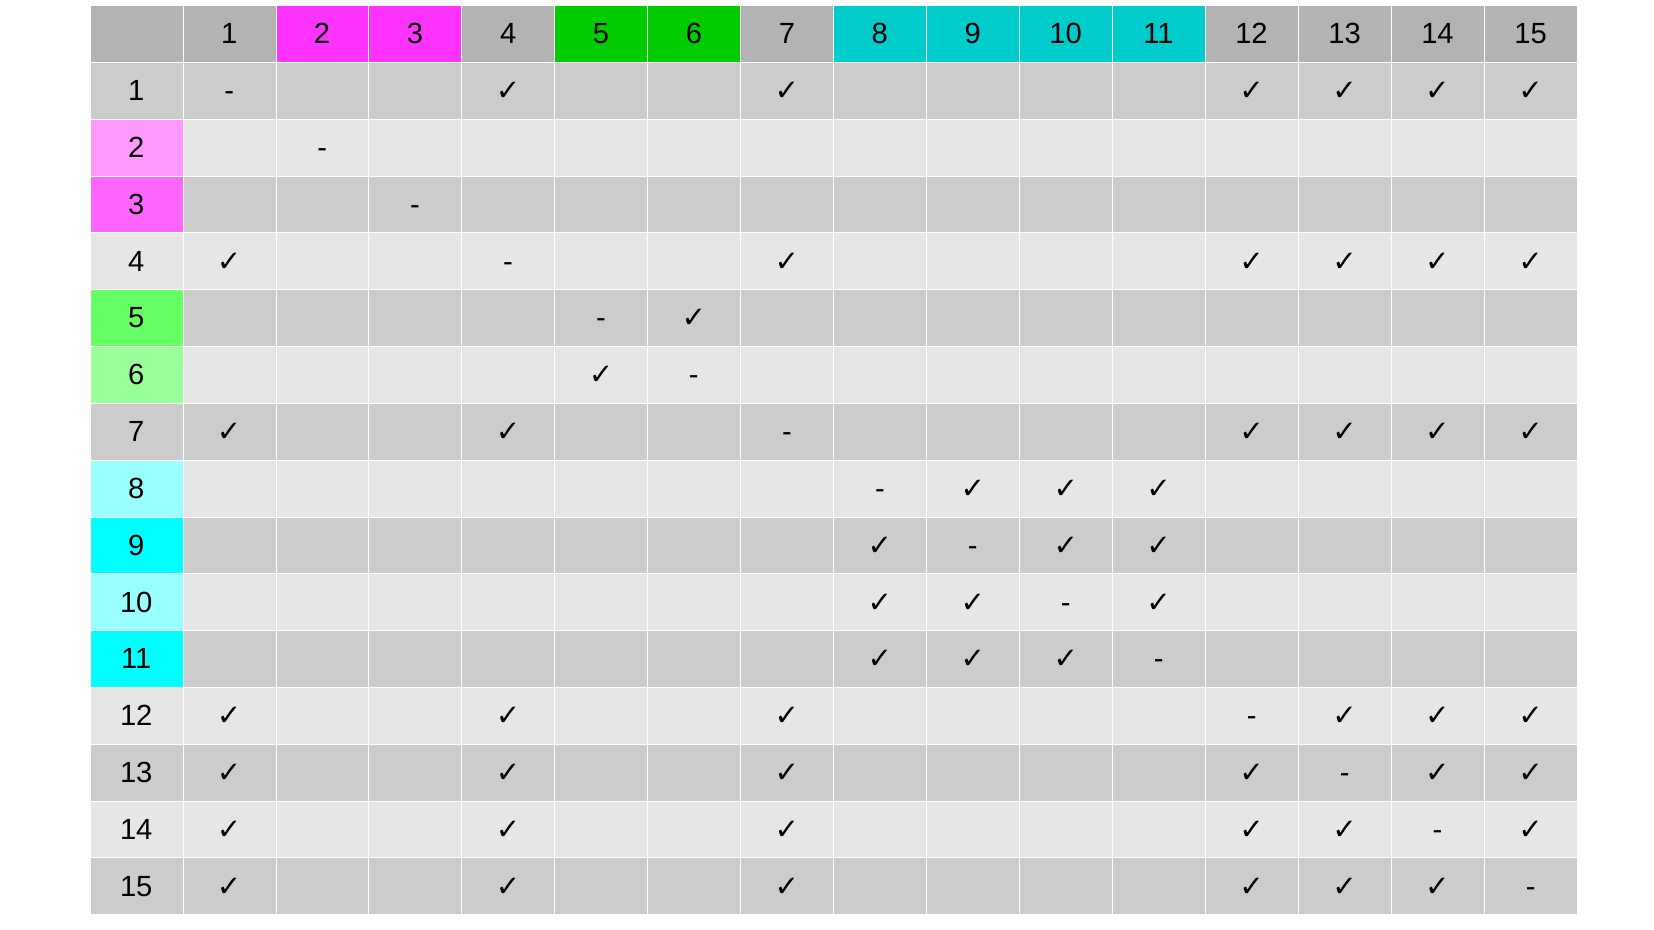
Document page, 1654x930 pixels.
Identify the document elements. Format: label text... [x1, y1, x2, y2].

table_cell [1113, 120, 1205, 176]
table_cell ✓ [741, 63, 833, 119]
table_cell [1206, 290, 1298, 346]
table_cell [741, 120, 833, 176]
table_cell - [555, 290, 647, 346]
table_cell [834, 63, 926, 119]
table_cell [1206, 631, 1298, 687]
table_cell [927, 858, 1019, 914]
table_cell [1113, 63, 1205, 119]
table_cell [184, 290, 276, 346]
table_cell [369, 518, 461, 573]
table_cell [1485, 120, 1577, 176]
table_cell ✓ [1485, 745, 1577, 801]
table_cell [184, 177, 276, 232]
table_cell - [741, 404, 833, 460]
table_cell ✓ [1392, 858, 1484, 914]
table_cell [277, 461, 368, 517]
table_cell [1206, 461, 1298, 517]
table_cell [1485, 574, 1577, 630]
table_cell [1299, 120, 1391, 176]
table_cell [1113, 233, 1205, 289]
table_cell [1392, 574, 1484, 630]
table_cell [277, 745, 368, 801]
table_cell ✓ [1392, 63, 1484, 119]
table_cell [927, 120, 1019, 176]
table_header 6 [648, 6, 740, 62]
table_cell [834, 290, 926, 346]
table_cell 9 [91, 518, 183, 573]
table_cell [369, 233, 461, 289]
table_cell [369, 404, 461, 460]
table_cell [1299, 177, 1391, 232]
table_cell ✓ [184, 233, 276, 289]
table_cell [648, 518, 740, 573]
table_cell - [834, 461, 926, 517]
table_cell [184, 574, 276, 630]
table_header 1 [184, 6, 276, 62]
table_cell [277, 631, 368, 687]
table_cell [462, 120, 554, 176]
table_cell [1206, 120, 1298, 176]
table_cell [648, 688, 740, 744]
table_cell [1392, 518, 1484, 573]
table_cell [462, 518, 554, 573]
table_cell ✓ [184, 688, 276, 744]
table_cell - [462, 233, 554, 289]
table_cell [369, 347, 461, 403]
table_cell [462, 347, 554, 403]
table_cell [834, 802, 926, 857]
table_cell [834, 177, 926, 232]
table_cell [834, 347, 926, 403]
table_header 15 [1485, 6, 1577, 62]
table_cell ✓ [1299, 858, 1391, 914]
table_cell - [1299, 745, 1391, 801]
table_header 11 [1113, 6, 1205, 62]
table_cell [1020, 233, 1112, 289]
table_cell [741, 518, 833, 573]
table_cell [369, 290, 461, 346]
table_cell [1485, 177, 1577, 232]
table_cell ✓ [1392, 404, 1484, 460]
table_cell ✓ [1485, 688, 1577, 744]
table_cell [555, 120, 647, 176]
table_cell - [1020, 574, 1112, 630]
table_cell [1206, 347, 1298, 403]
table_cell [277, 688, 368, 744]
table_cell 5 [91, 290, 183, 346]
table_cell [927, 347, 1019, 403]
table_cell [1113, 347, 1205, 403]
table_cell [369, 688, 461, 744]
table_cell - [277, 120, 368, 176]
table_header 3 [369, 6, 461, 62]
table_cell [555, 518, 647, 573]
table_cell [1392, 177, 1484, 232]
table_cell 1 [91, 63, 183, 119]
table_cell [834, 120, 926, 176]
table_cell 10 [91, 574, 183, 630]
table_cell [184, 461, 276, 517]
table_cell [1206, 518, 1298, 573]
table_cell ✓ [834, 574, 926, 630]
table_header 12 [1206, 6, 1298, 62]
table_cell [555, 63, 647, 119]
table_cell ✓ [927, 631, 1019, 687]
table_header 10 [1020, 6, 1112, 62]
table_cell [555, 688, 647, 744]
table_cell [1392, 290, 1484, 346]
table_cell [1485, 290, 1577, 346]
table_cell ✓ [184, 858, 276, 914]
table_cell ✓ [1206, 233, 1298, 289]
table_cell [648, 63, 740, 119]
table_cell [927, 233, 1019, 289]
table_cell [184, 631, 276, 687]
table_header 9 [927, 6, 1019, 62]
table_cell 2 [91, 120, 183, 176]
table_cell [648, 745, 740, 801]
table_cell [369, 745, 461, 801]
table_cell ✓ [1392, 688, 1484, 744]
table_cell ✓ [1206, 858, 1298, 914]
table_cell [1299, 461, 1391, 517]
table_cell ✓ [462, 63, 554, 119]
table_cell [1299, 631, 1391, 687]
table_cell 12 [91, 688, 183, 744]
table_cell [1020, 63, 1112, 119]
table_cell ✓ [1206, 404, 1298, 460]
table_cell [555, 404, 647, 460]
table_cell [277, 518, 368, 573]
table_cell [369, 631, 461, 687]
table_cell ✓ [741, 858, 833, 914]
table_cell [277, 802, 368, 857]
table_cell [1020, 177, 1112, 232]
table_cell ✓ [1299, 63, 1391, 119]
table_header 2 [277, 6, 368, 62]
table_header 13 [1299, 6, 1391, 62]
table_cell - [648, 347, 740, 403]
table_cell [555, 233, 647, 289]
table_cell ✓ [741, 233, 833, 289]
table_cell - [1113, 631, 1205, 687]
table_cell - [1392, 802, 1484, 857]
table_cell ✓ [834, 518, 926, 573]
table_cell ✓ [462, 688, 554, 744]
table_cell [277, 574, 368, 630]
table_cell [555, 177, 647, 232]
table_cell [927, 63, 1019, 119]
table_cell [927, 688, 1019, 744]
table_cell [1485, 518, 1577, 573]
table_cell [927, 404, 1019, 460]
table_cell - [184, 63, 276, 119]
table_cell [555, 461, 647, 517]
table_cell [1113, 177, 1205, 232]
table_cell 8 [91, 461, 183, 517]
table_cell [1113, 802, 1205, 857]
table_cell ✓ [555, 347, 647, 403]
table_cell [462, 631, 554, 687]
table_cell ✓ [1485, 404, 1577, 460]
table_cell ✓ [1392, 745, 1484, 801]
table_cell 15 [91, 858, 183, 914]
table_cell [1299, 290, 1391, 346]
table_header 4 [462, 6, 554, 62]
table_cell [1020, 688, 1112, 744]
table_cell ✓ [1485, 802, 1577, 857]
table_cell [927, 177, 1019, 232]
table_cell ✓ [1113, 574, 1205, 630]
table_cell [1020, 404, 1112, 460]
table_cell [1485, 347, 1577, 403]
table_cell [1206, 177, 1298, 232]
table_cell [277, 858, 368, 914]
table_cell [1392, 631, 1484, 687]
table_cell - [927, 518, 1019, 573]
table_cell [277, 290, 368, 346]
table_cell [1020, 347, 1112, 403]
table_cell ✓ [1206, 745, 1298, 801]
table_cell [648, 858, 740, 914]
table_cell [834, 404, 926, 460]
table_cell ✓ [1020, 631, 1112, 687]
table_cell ✓ [1299, 233, 1391, 289]
table_cell [184, 120, 276, 176]
table_cell ✓ [184, 745, 276, 801]
table_cell - [369, 177, 461, 232]
table_cell 13 [91, 745, 183, 801]
table_cell [741, 631, 833, 687]
table_cell [1113, 688, 1205, 744]
table_cell [648, 120, 740, 176]
table_cell ✓ [462, 745, 554, 801]
table_cell 4 [91, 233, 183, 289]
table_cell [648, 802, 740, 857]
table_cell [648, 233, 740, 289]
table_cell [462, 290, 554, 346]
table_cell [369, 858, 461, 914]
table_cell 11 [91, 631, 183, 687]
table_cell [1113, 858, 1205, 914]
table_cell [1392, 461, 1484, 517]
table_cell [834, 233, 926, 289]
table_cell [834, 745, 926, 801]
table_cell [1020, 802, 1112, 857]
table_cell 3 [91, 177, 183, 232]
table_cell [462, 177, 554, 232]
table_header 7 [741, 6, 833, 62]
table_cell ✓ [184, 802, 276, 857]
table_cell [555, 858, 647, 914]
table_cell [277, 404, 368, 460]
table_cell ✓ [1299, 404, 1391, 460]
table_cell [1392, 120, 1484, 176]
table_cell [1020, 290, 1112, 346]
table_cell ✓ [1299, 688, 1391, 744]
table_cell [1020, 745, 1112, 801]
table_cell [277, 233, 368, 289]
table_cell [555, 574, 647, 630]
table_cell ✓ [741, 802, 833, 857]
table_cell [648, 574, 740, 630]
table_cell ✓ [927, 574, 1019, 630]
table_cell [927, 290, 1019, 346]
table_cell [648, 404, 740, 460]
table_cell ✓ [834, 631, 926, 687]
table_cell [648, 177, 740, 232]
table_cell [184, 347, 276, 403]
table_cell ✓ [462, 802, 554, 857]
table_cell 14 [91, 802, 183, 857]
table_header 14 [1392, 6, 1484, 62]
table_cell ✓ [648, 290, 740, 346]
table_cell ✓ [1020, 518, 1112, 573]
table_cell ✓ [927, 461, 1019, 517]
table_cell [555, 631, 647, 687]
table_cell [1113, 404, 1205, 460]
table_cell ✓ [1206, 63, 1298, 119]
table_cell [1113, 290, 1205, 346]
table_cell [1113, 745, 1205, 801]
table_header 5 [555, 6, 647, 62]
table_cell [834, 858, 926, 914]
table_cell [462, 461, 554, 517]
table_cell [927, 745, 1019, 801]
table_cell [741, 290, 833, 346]
table_cell [462, 574, 554, 630]
table_cell ✓ [462, 858, 554, 914]
table_cell [1299, 347, 1391, 403]
table_cell [741, 574, 833, 630]
table_cell ✓ [1020, 461, 1112, 517]
table_cell ✓ [1485, 63, 1577, 119]
table_cell [1485, 461, 1577, 517]
table_cell ✓ [184, 404, 276, 460]
table_cell [1299, 518, 1391, 573]
table_cell [369, 63, 461, 119]
table_cell [1485, 631, 1577, 687]
table_cell [555, 802, 647, 857]
table_cell [277, 63, 368, 119]
table_cell [369, 461, 461, 517]
table_cell ✓ [1113, 518, 1205, 573]
table_cell [277, 347, 368, 403]
table_cell - [1485, 858, 1577, 914]
table_cell [277, 177, 368, 232]
table_cell [369, 574, 461, 630]
table_cell [1299, 574, 1391, 630]
table_cell ✓ [741, 688, 833, 744]
table_cell 7 [91, 404, 183, 460]
table_cell [927, 802, 1019, 857]
table_cell [1206, 574, 1298, 630]
table_cell [369, 802, 461, 857]
table_header [91, 6, 183, 62]
table_cell [1020, 858, 1112, 914]
table_cell - [1206, 688, 1298, 744]
table_cell [369, 120, 461, 176]
table_cell [1392, 347, 1484, 403]
table_cell [184, 518, 276, 573]
table_cell ✓ [1485, 233, 1577, 289]
table_cell [1020, 120, 1112, 176]
table_cell [741, 461, 833, 517]
table_cell [741, 347, 833, 403]
table_cell ✓ [1113, 461, 1205, 517]
table_cell [741, 177, 833, 232]
table_cell [648, 461, 740, 517]
table_cell [834, 688, 926, 744]
table_cell ✓ [462, 404, 554, 460]
table_cell ✓ [1299, 802, 1391, 857]
table_cell [555, 745, 647, 801]
table_cell [648, 631, 740, 687]
table_cell ✓ [1206, 802, 1298, 857]
table_header 8 [834, 6, 926, 62]
table_cell 6 [91, 347, 183, 403]
table_cell ✓ [1392, 233, 1484, 289]
table_cell ✓ [741, 745, 833, 801]
